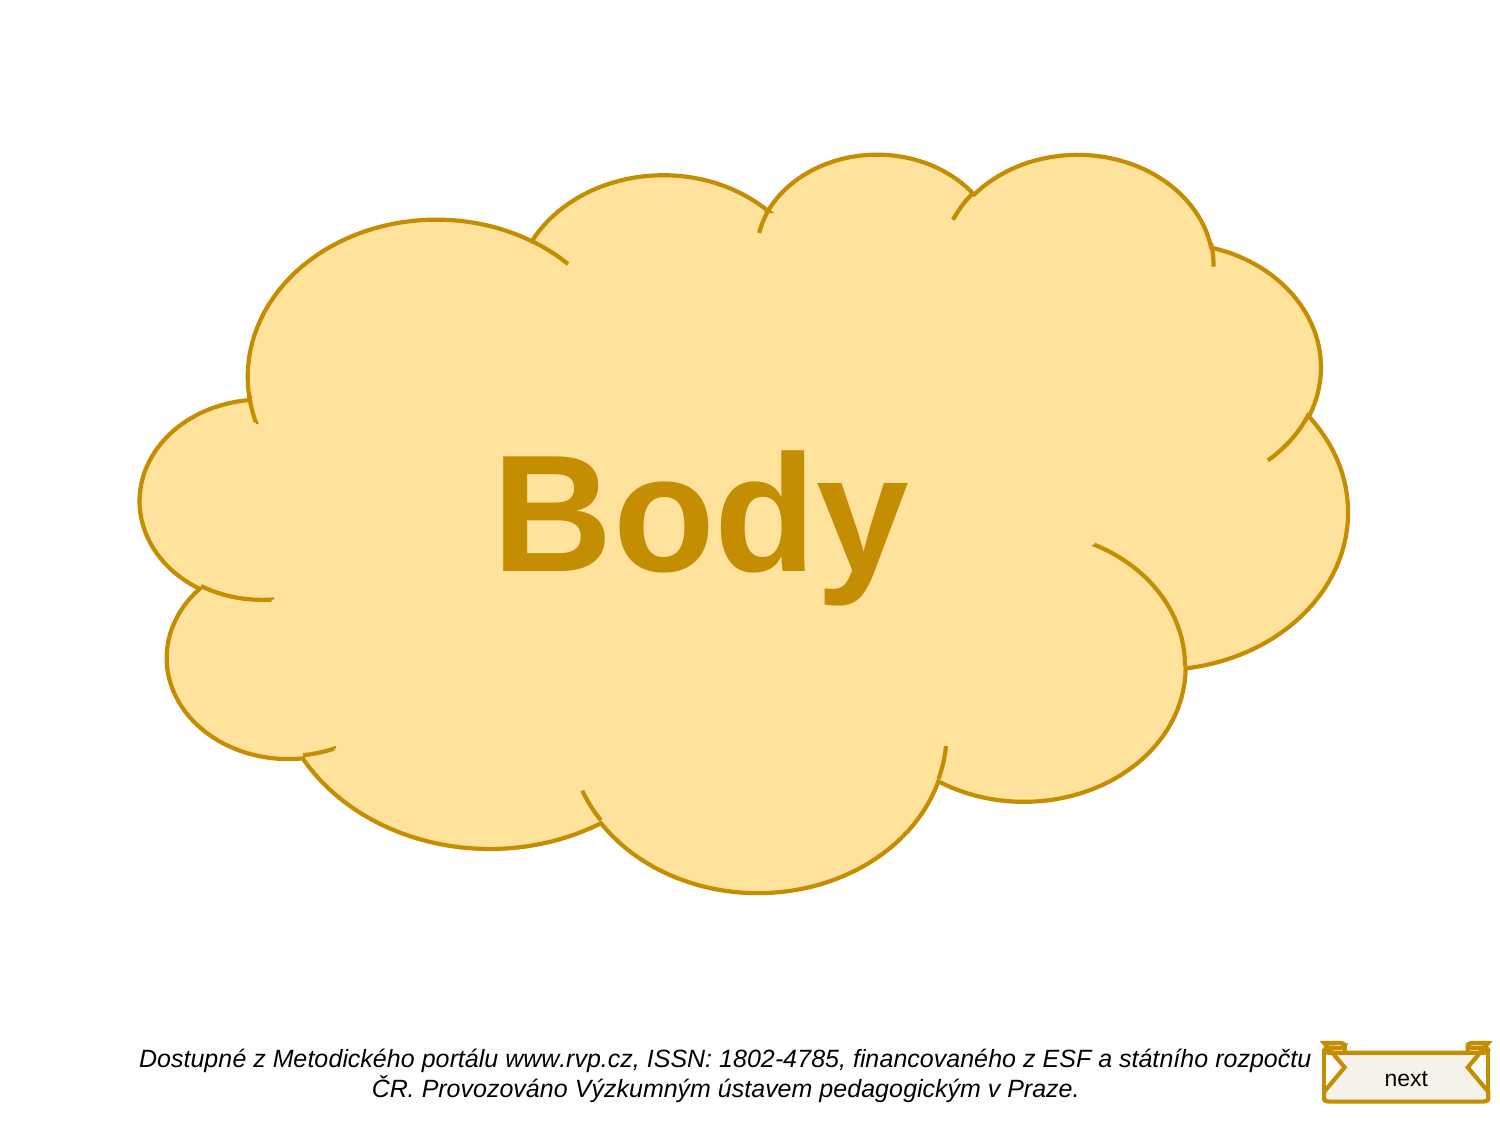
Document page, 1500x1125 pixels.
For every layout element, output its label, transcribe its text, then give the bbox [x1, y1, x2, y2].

text_box next [1324, 1042, 1489, 1102]
text_box Body [139, 154, 1349, 894]
text_box Dostupné z Metodického portálu www.rvp.cz, ISSN: 1802-4785, financovaného z ESF a státního rozpočtu ČR. Provozováno Výzkumným ústavem pedagogickým v Praze. [105, 1042, 1348, 1103]
